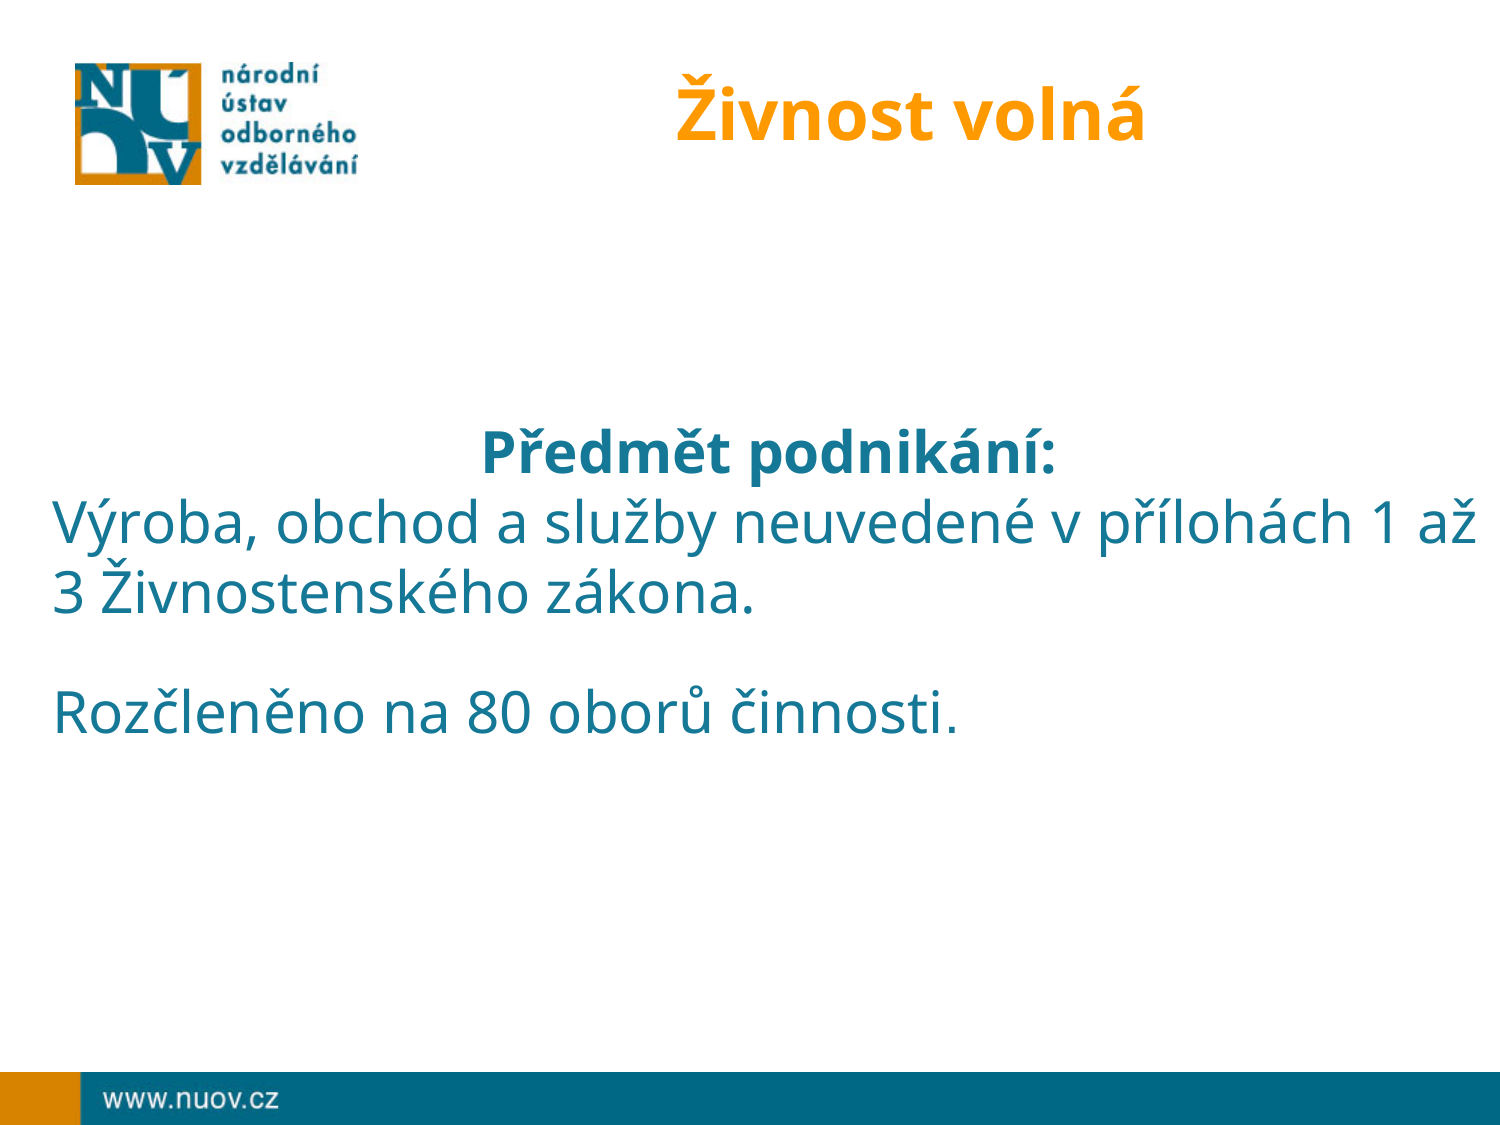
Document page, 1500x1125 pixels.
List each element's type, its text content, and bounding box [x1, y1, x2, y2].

text_box [75, 62, 358, 185]
title Živnost volná [399, 37, 1425, 188]
text_box [0, 1072, 1500, 1125]
text_box Předmět podnikání: Výroba, obchod a služby neuvedené v přílohách 1 až 3 Živnostenského zákona. Rozčleněno na 80 oborů činnosti. [37, 407, 1500, 753]
